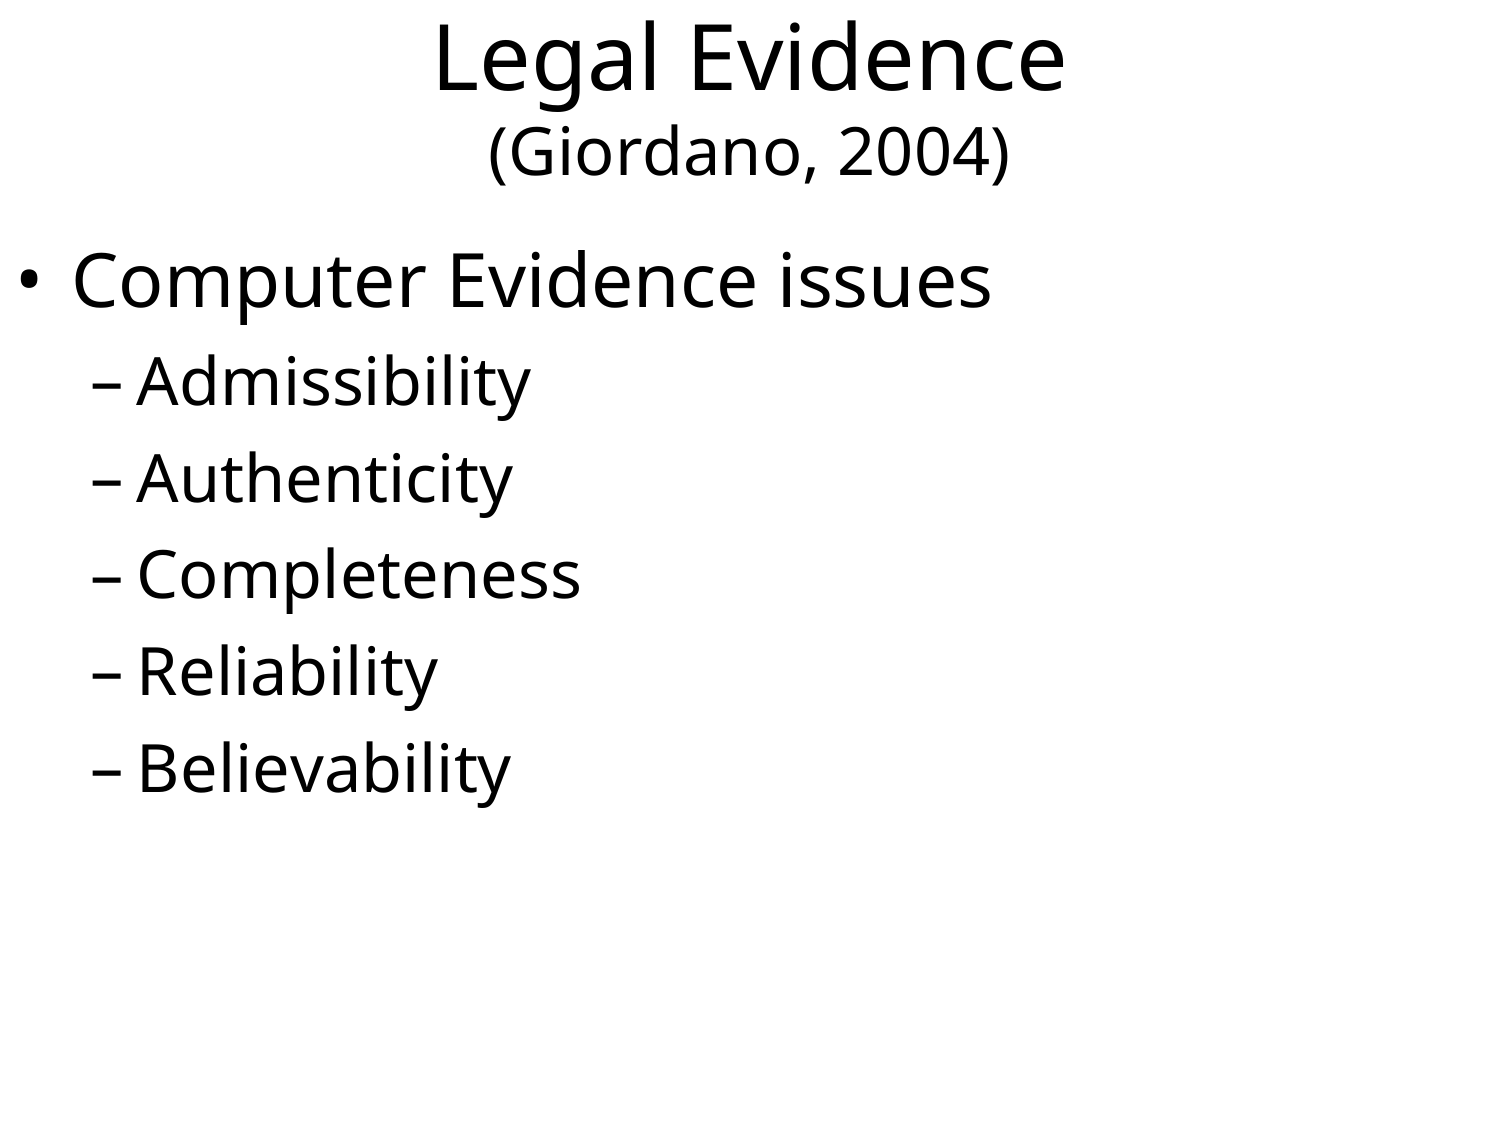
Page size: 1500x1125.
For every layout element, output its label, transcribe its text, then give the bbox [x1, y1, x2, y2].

title Legal Evidence (Giordano, 2004) [112, 0, 1388, 197]
list Computer Evidence issues Admissibility Authenticity Completeness Reliability Believability [0, 224, 1500, 1125]
